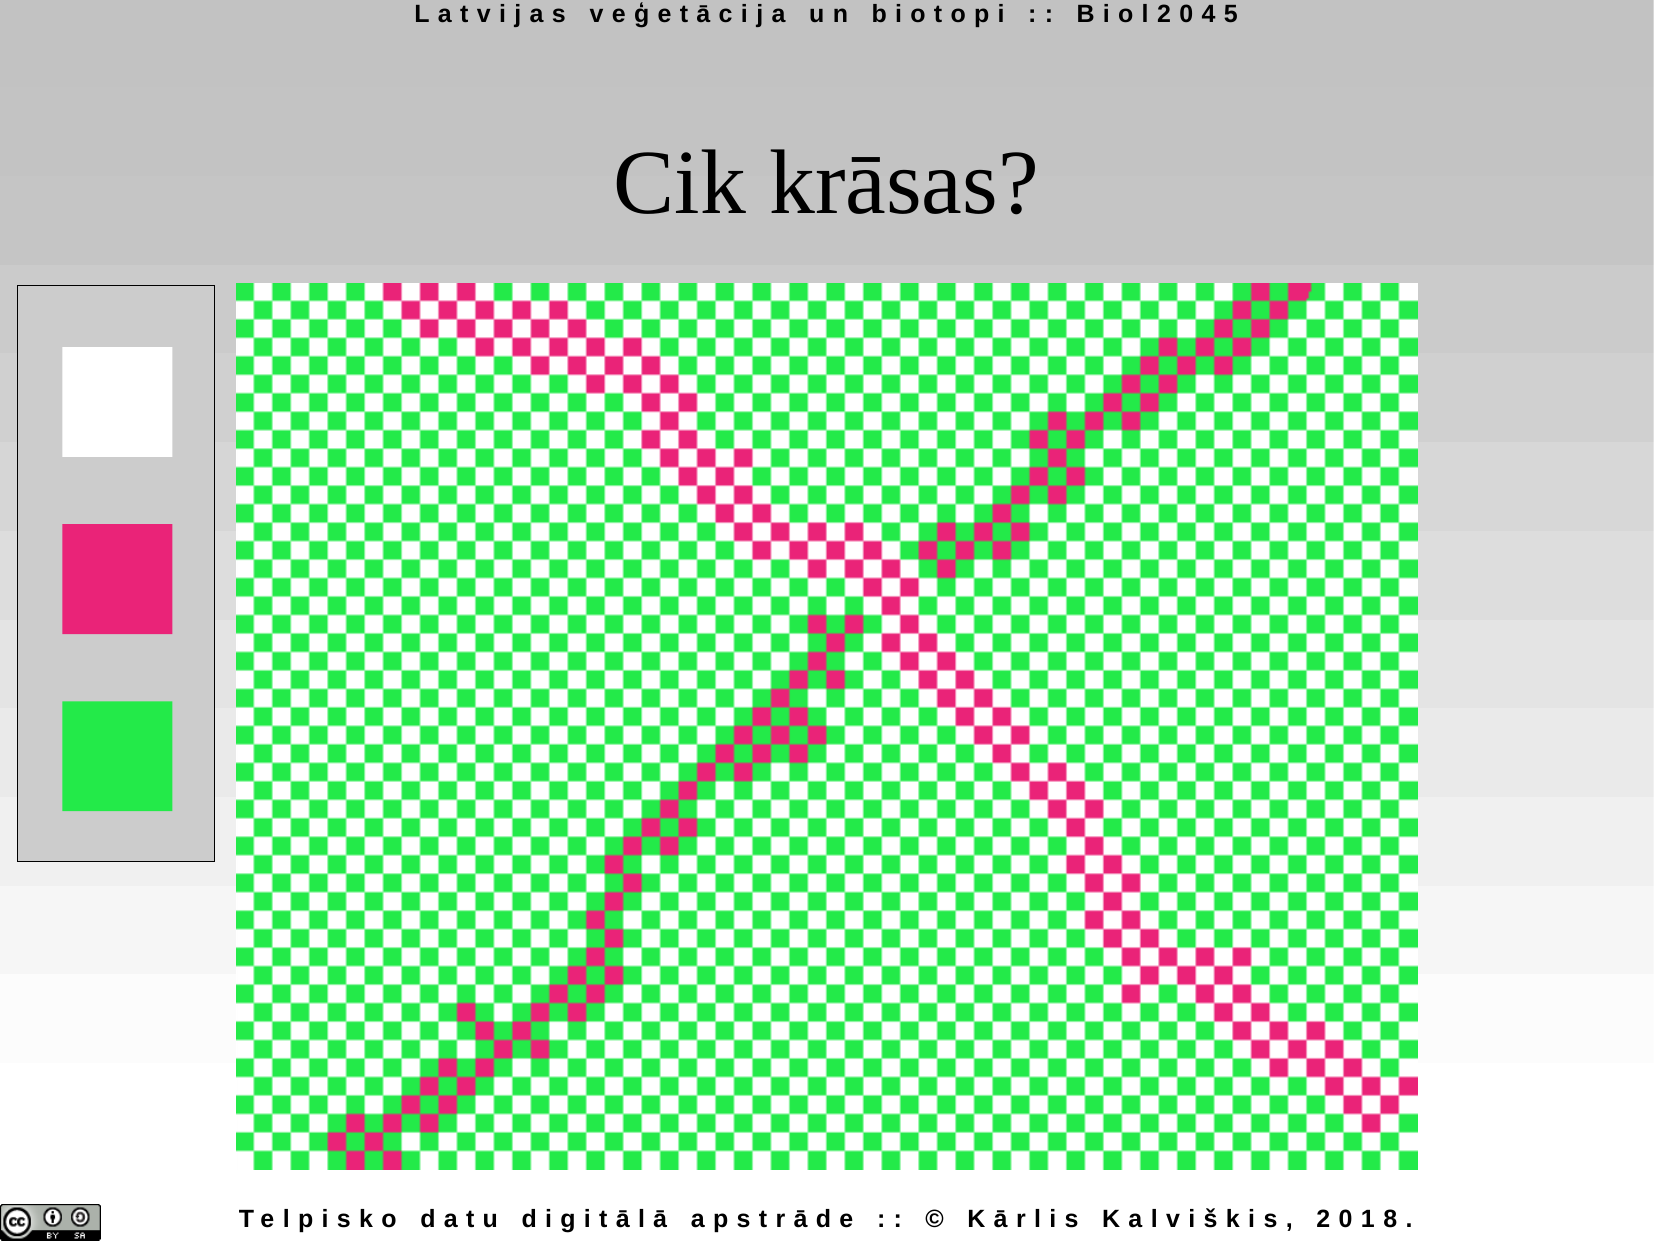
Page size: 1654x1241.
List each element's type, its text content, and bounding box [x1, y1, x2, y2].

picture [0, 0, 1654, 1241]
text_box [17, 285, 215, 862]
title Cik krāsas? [29, 49, 1625, 296]
